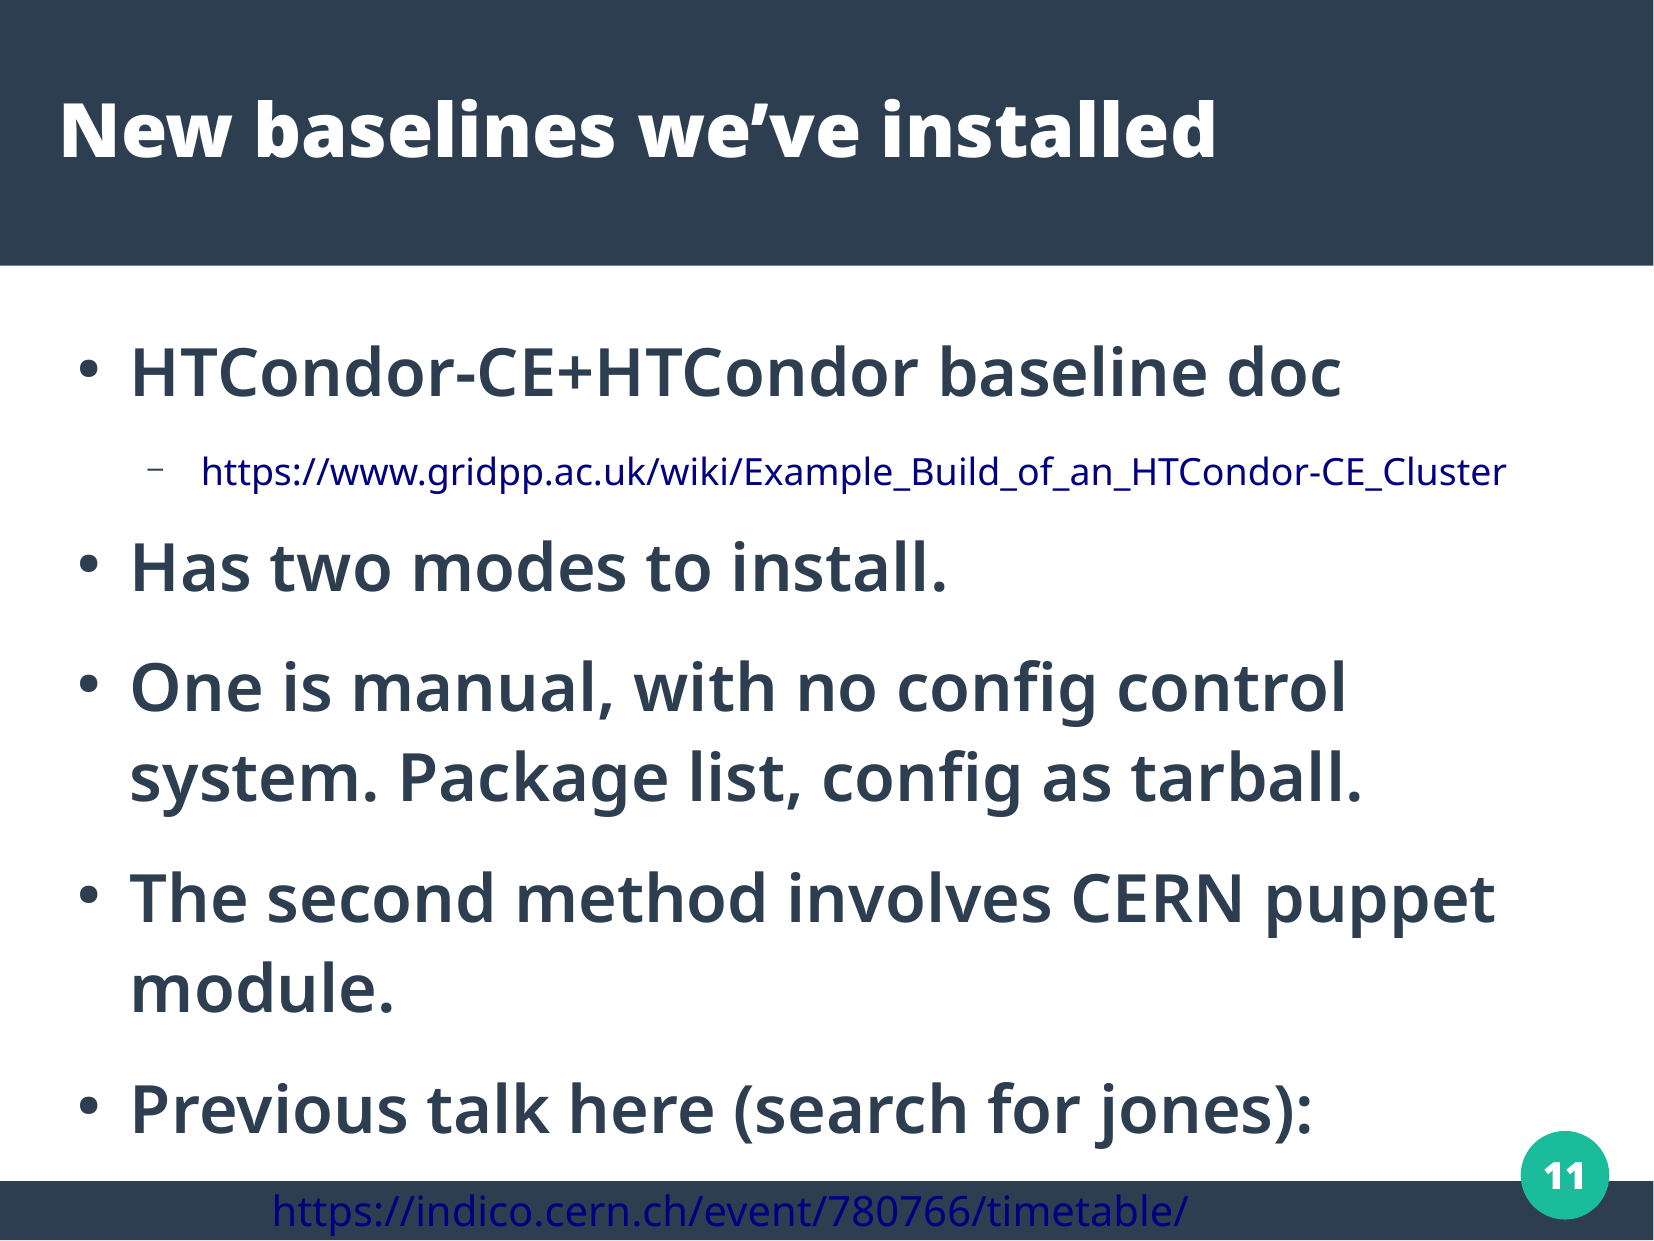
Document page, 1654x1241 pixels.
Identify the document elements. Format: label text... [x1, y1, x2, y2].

list HTCondor-CE+HTCondor baseline doc https://www.gridpp.ac.uk/wiki/Example_Build_of_an_HTCondor-CE_Cluster Has two modes to install. One is manual, with no config control system. Package list, config as tarball. The second method involves CERN puppet module. Previous talk here (search for jones): https://indico.cern.ch/event/780766/timetable/ [59, 324, 1595, 1152]
title New baselines we’ve installed [59, 49, 1595, 207]
